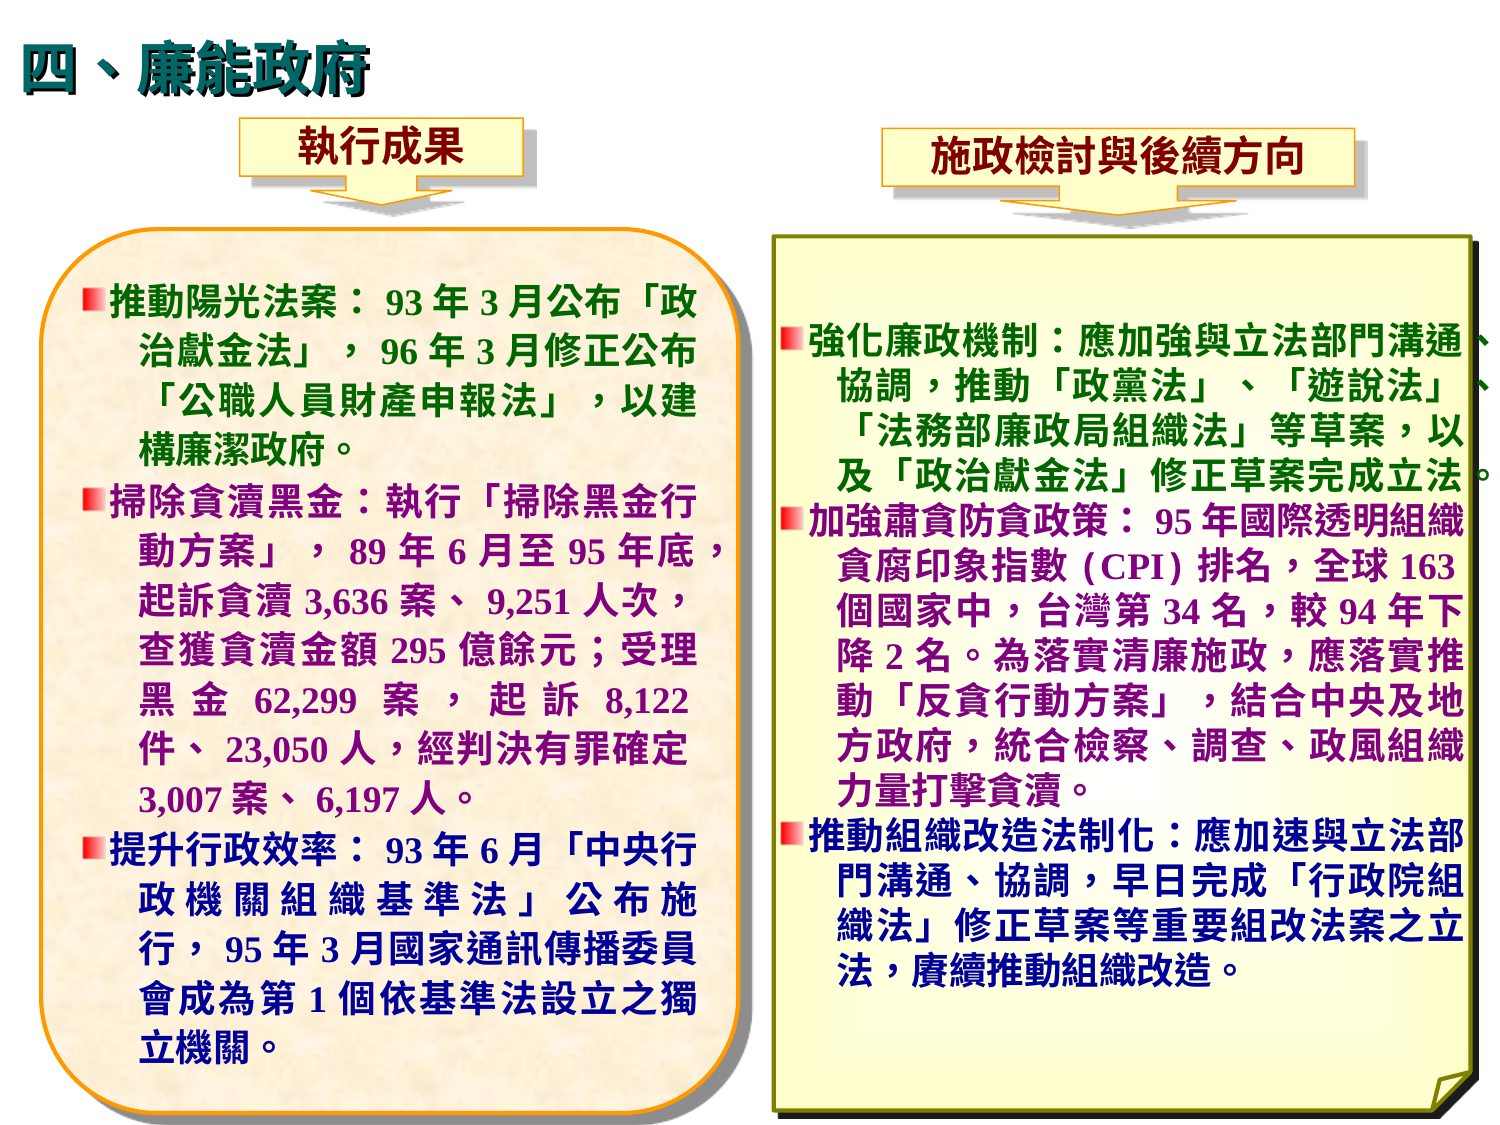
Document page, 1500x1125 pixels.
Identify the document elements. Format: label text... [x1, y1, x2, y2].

text_box 執行成果 [239, 118, 524, 205]
text_box [1193, 1054, 1500, 1125]
text_box 施政檢討與後續方向 [882, 128, 1355, 216]
text_box 推動陽光法案：93年3月公布「政治獻金法」，96年3月修正公布「公職人員財產申報法」，以建構廉潔政府。 掃除貪瀆黑金：執行「掃除黑金行動方案」，89年6月至95年底，起訴貪瀆3,636案、9,251人次，查獲貪瀆金額295億餘元；受理黑金62,299案，起訴8,122件、23,050人，經判決有罪確定3,007案、6,197人。 提升行政效率：93年6月「中央行政機關組織基準法」公布施行，95年3月國家通訊傳播委員會成為第1個依基準法設立之獨立機關。 [41, 229, 739, 1114]
text_box 強化廉政機制：應加強與立法部門溝通、協調，推動「政黨法」、「遊說法」、「法務部廉政局組織法」等草案，以及「政治獻金法」修正草案完成立法。 加強肅貪防貪政策：95年國際透明組織貪腐印象指數(CPI)排名，全球163個國家中，台灣第34名，較94年下降2名。為落實清廉施政，應落實推動「反貪行動方案」，結合中央及地方政府，統合檢察、調查、政風組織力量打擊貪瀆。 推動組織改造法制化：應加速與立法部門溝通、協調，早日完成「行政院組織法」修正草案等重要組改法案之立法，賡續推動組織改造。 [773, 236, 1471, 1111]
text_box 四、廉能政府 [4, 23, 571, 109]
